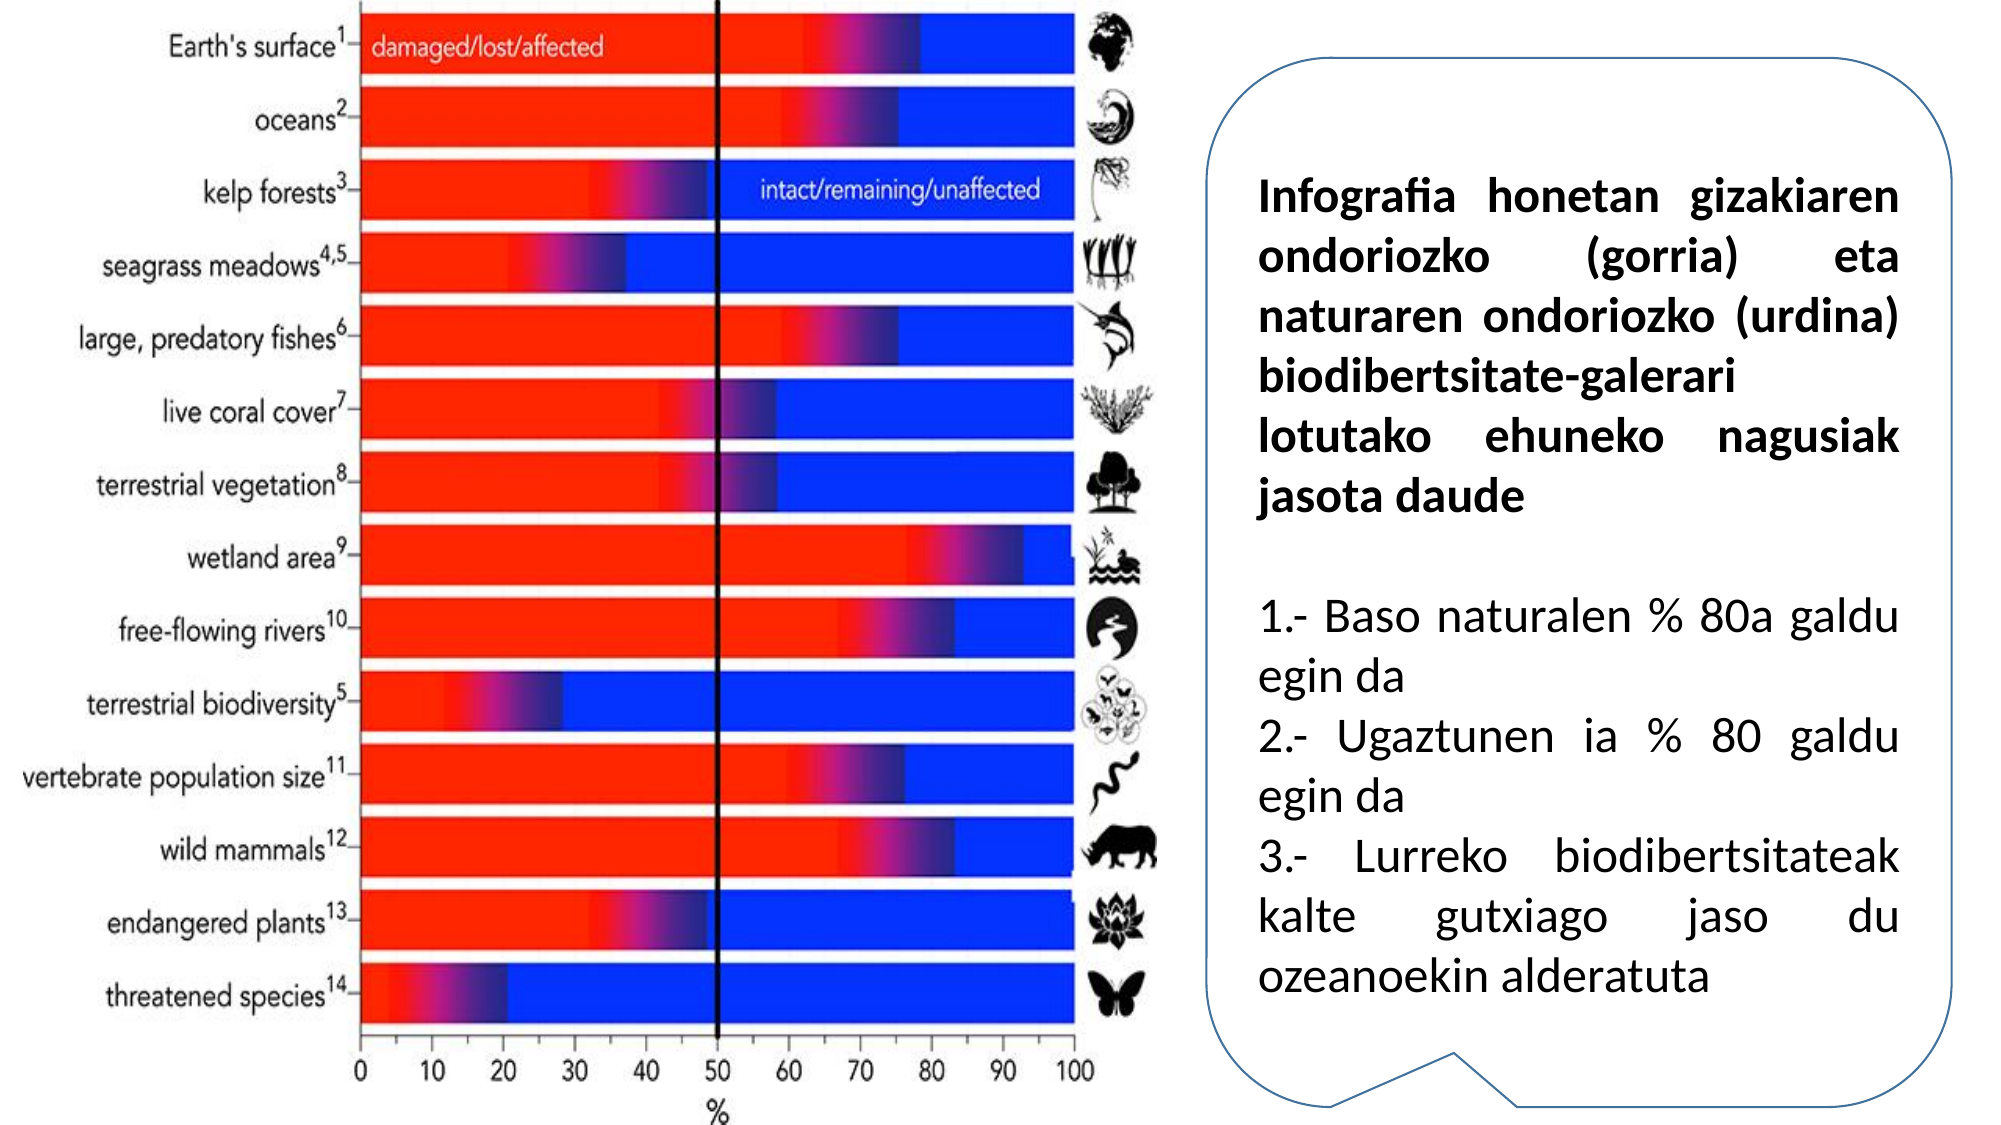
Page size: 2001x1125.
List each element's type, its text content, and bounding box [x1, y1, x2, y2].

text_box Infografia honetan gizakiaren ondoriozko (gorria) eta naturaren ondoriozko (urdina) biodibertsitate-galerari lotutako ehuneko nagusiak jasota daude 1.- Baso naturalen % 80a galdu egin da 2.- Ugaztunen ia % 80 galdu egin da 3.- Lurreko biodibertsitateak kalte gutxiago jaso du ozeanoekin alderatuta [1206, 57, 1952, 1108]
picture [23, 0, 1157, 1125]
